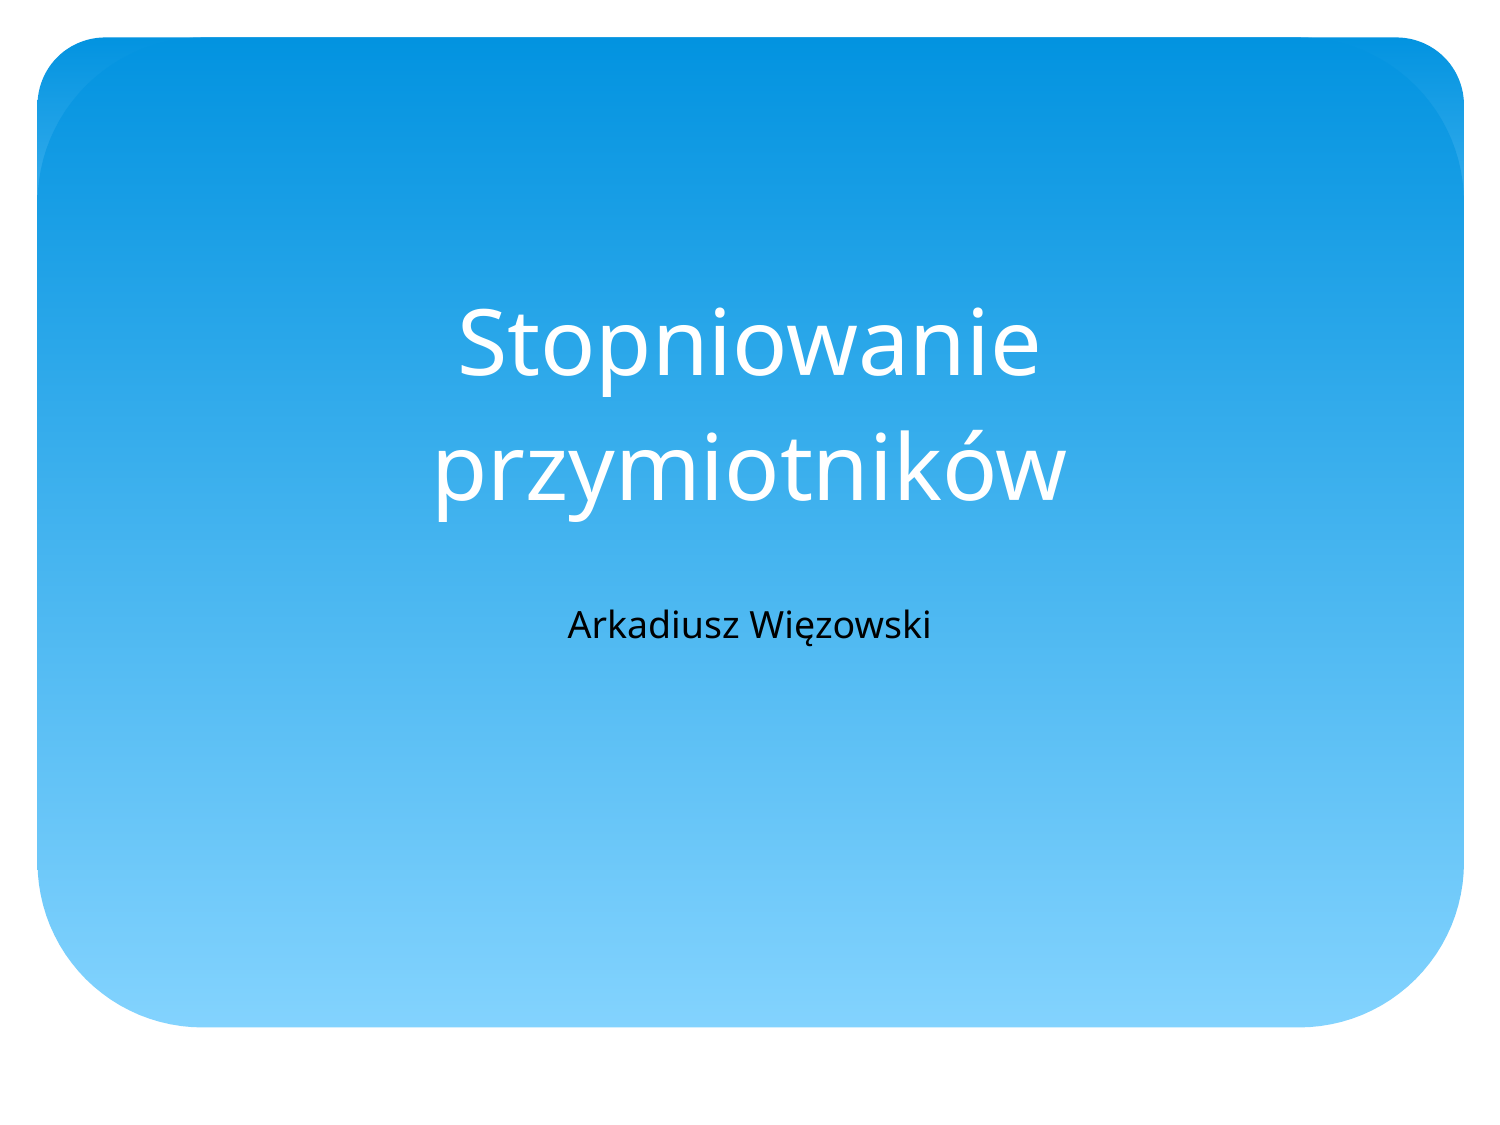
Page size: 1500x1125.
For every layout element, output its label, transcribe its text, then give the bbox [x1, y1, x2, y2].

text_box Arkadiusz Więzowski [224, 583, 1275, 825]
title Stopniowanie przymiotników [112, 262, 1388, 555]
